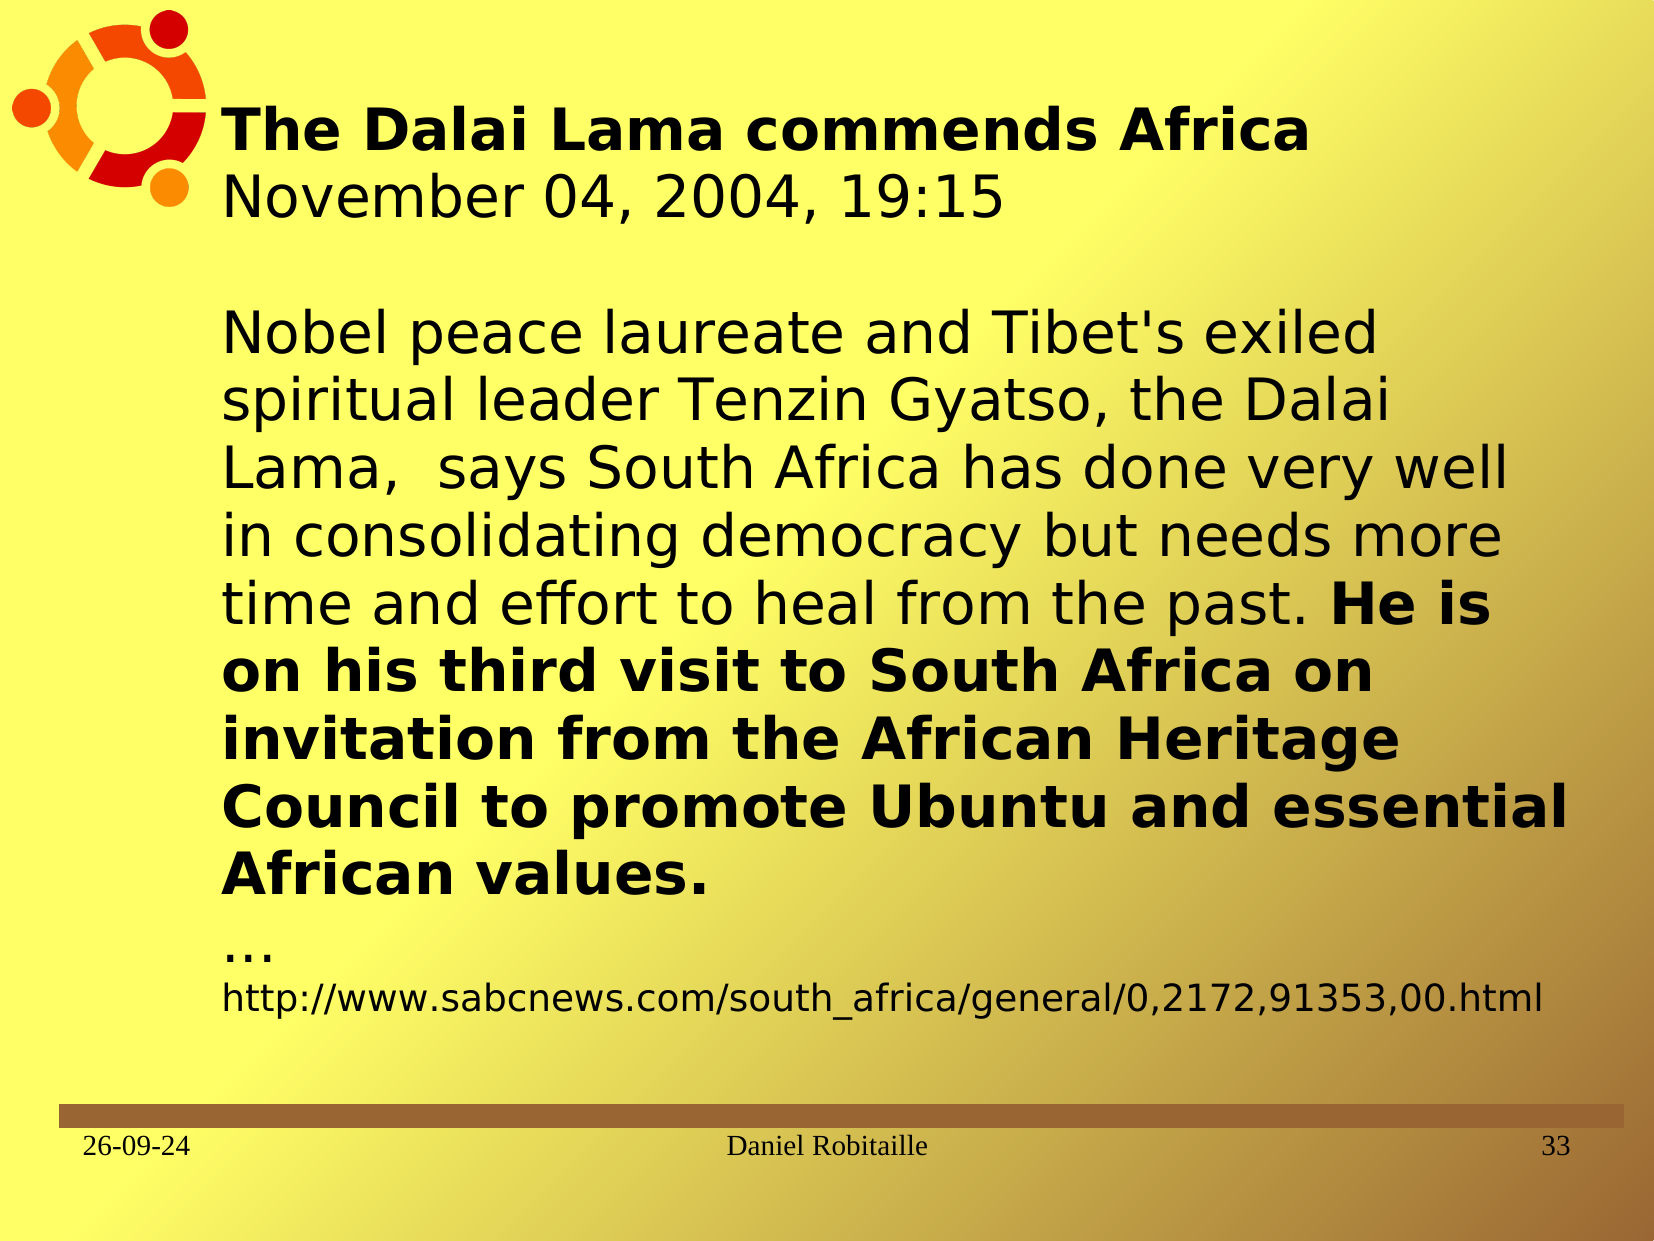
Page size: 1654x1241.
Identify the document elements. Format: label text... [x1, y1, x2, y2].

picture [12, 10, 207, 207]
text_box The Dalai Lama commends Africa November 04, 2004, 19:15 Nobel peace laureate and Tibet's exiled spiritual leader Tenzin Gyatso, the Dalai Lama, says South Africa has done very well in consolidating democracy but needs more time and effort to heal from the past. He is on his third visit to South Africa on invitation from the African Heritage Council to promote Ubuntu and essential African values. ... http://www.sabcnews.com/south_africa/general/0,2172,91353,00.html [206, 88, 1595, 1028]
